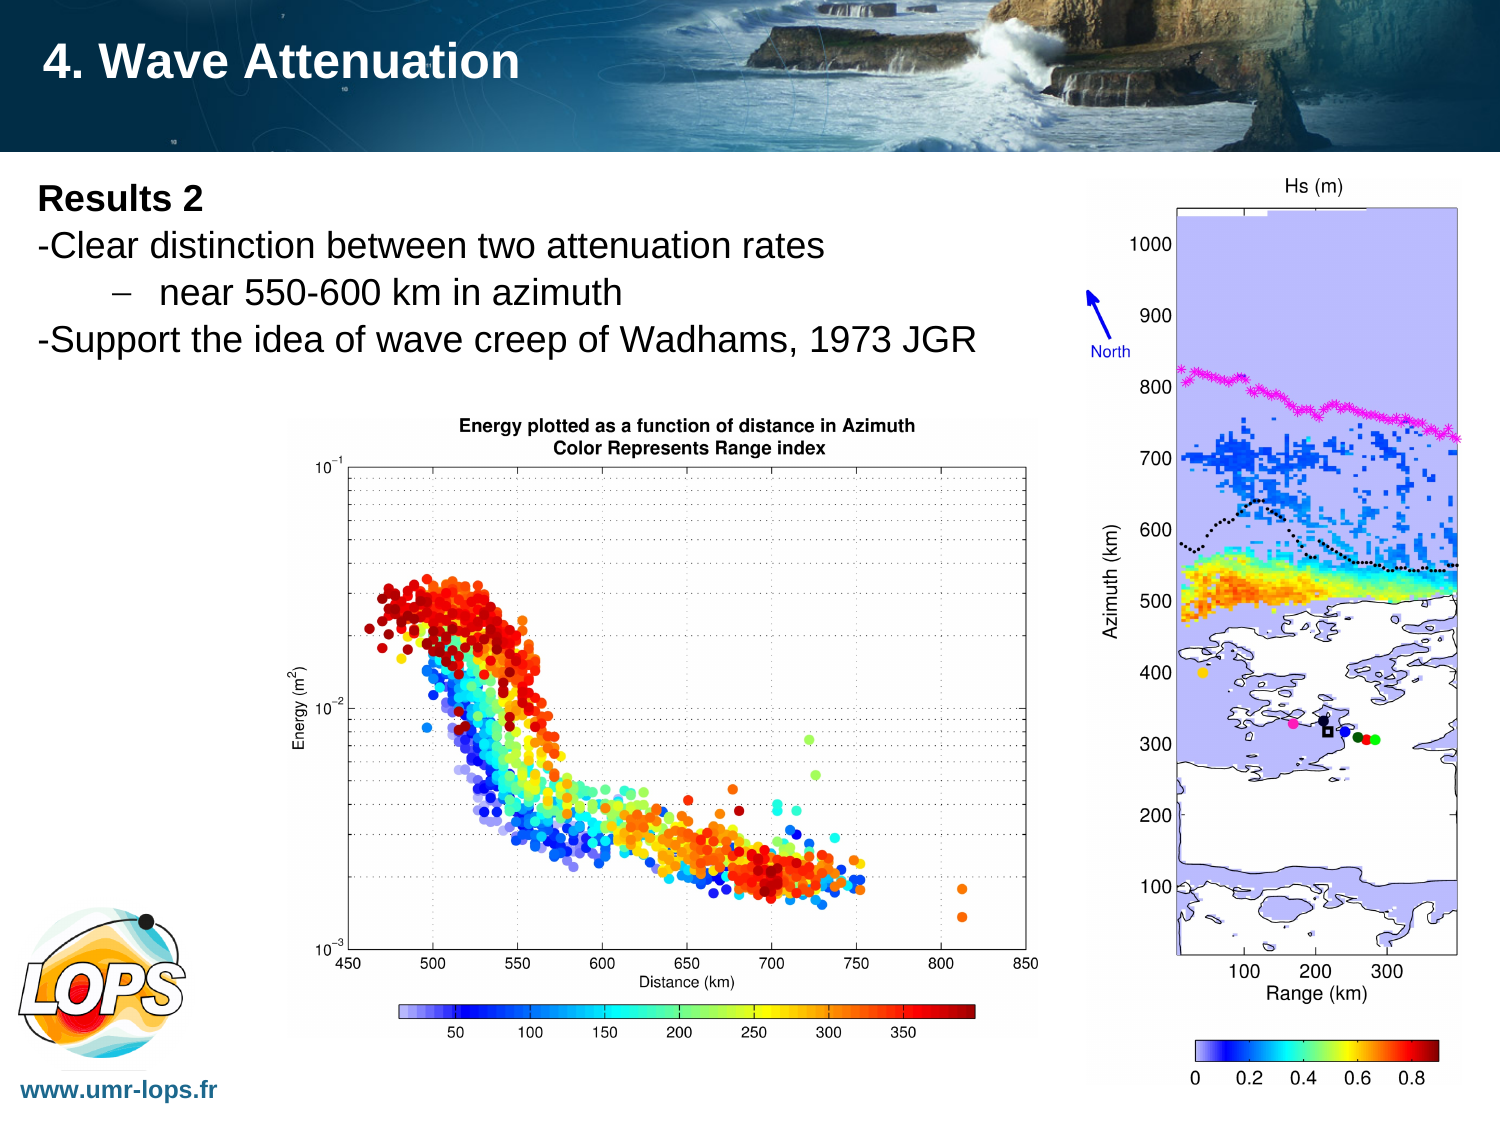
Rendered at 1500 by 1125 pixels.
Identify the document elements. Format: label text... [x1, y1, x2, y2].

picture [0, 0, 1500, 152]
text_box Results 2 -Clear distinction between two attenuation rates near 550-600 km in azimuth -Support the idea of wave creep of Wadhams, 1973 JGR [22, 163, 1068, 413]
picture [1086, 178, 1462, 1085]
picture [287, 418, 1038, 1038]
text_box 4. Wave Attenuation [28, 17, 810, 163]
picture [12, 897, 195, 1071]
